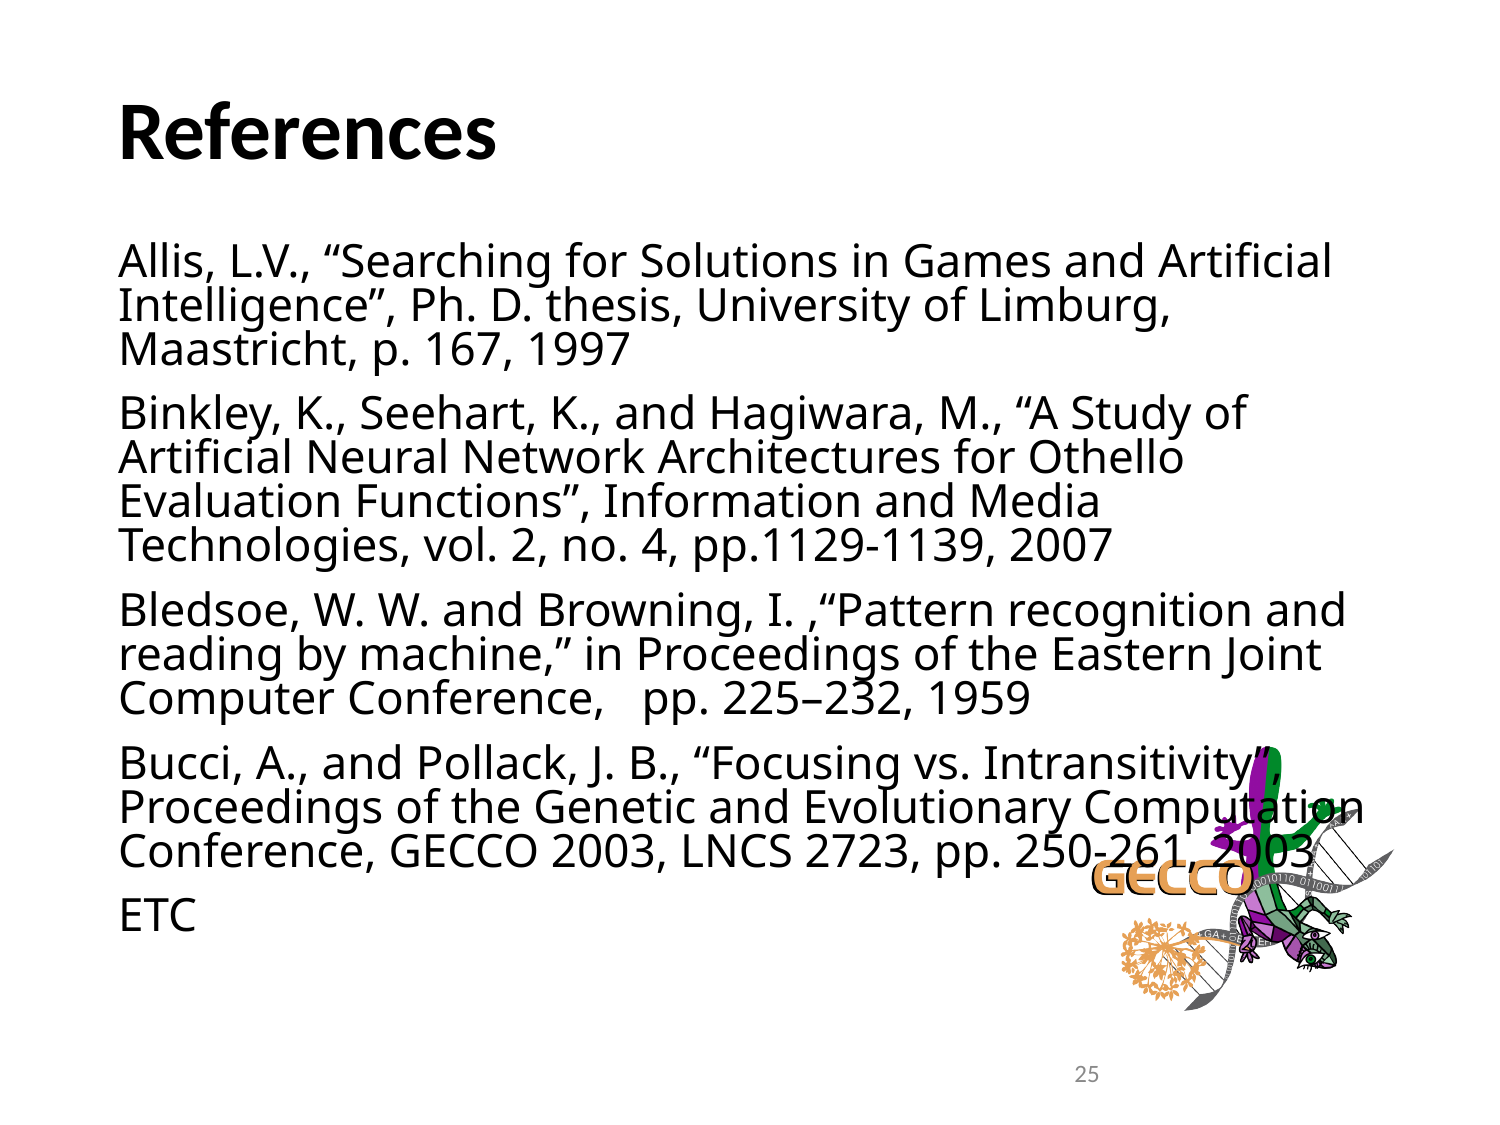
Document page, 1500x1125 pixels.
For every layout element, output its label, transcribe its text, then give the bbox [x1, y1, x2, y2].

list Allis, L.V., “Searching for Solutions in Games and Artificial Intelligence”, Ph. D. thesis, University of Limburg, Maastricht, p. 167, 1997 Binkley, K., Seehart, K., and Hagiwara, M., “A Study of Artificial Neural Network Architectures for Othello Evaluation Functions”, Information and Media Technologies, vol. 2, no. 4, pp.1129-1139, 2007 Bledsoe, W. W. and Browning, I. ,“Pattern recognition and reading by machine,” in Proceedings of the Eastern Joint Computer Conference, pp. 225–232, 1959 Bucci, A., and Pollack, J. B., “Focusing vs. Intransitivity”, Proceedings of the Genetic and Evolutionary Computation Conference, GECCO 2003, LNCS 2723, pp. 250-261, 2003 ETC [103, 234, 1397, 1014]
title References [103, 59, 1397, 207]
text_box 25 [1059, 1042, 1397, 1103]
